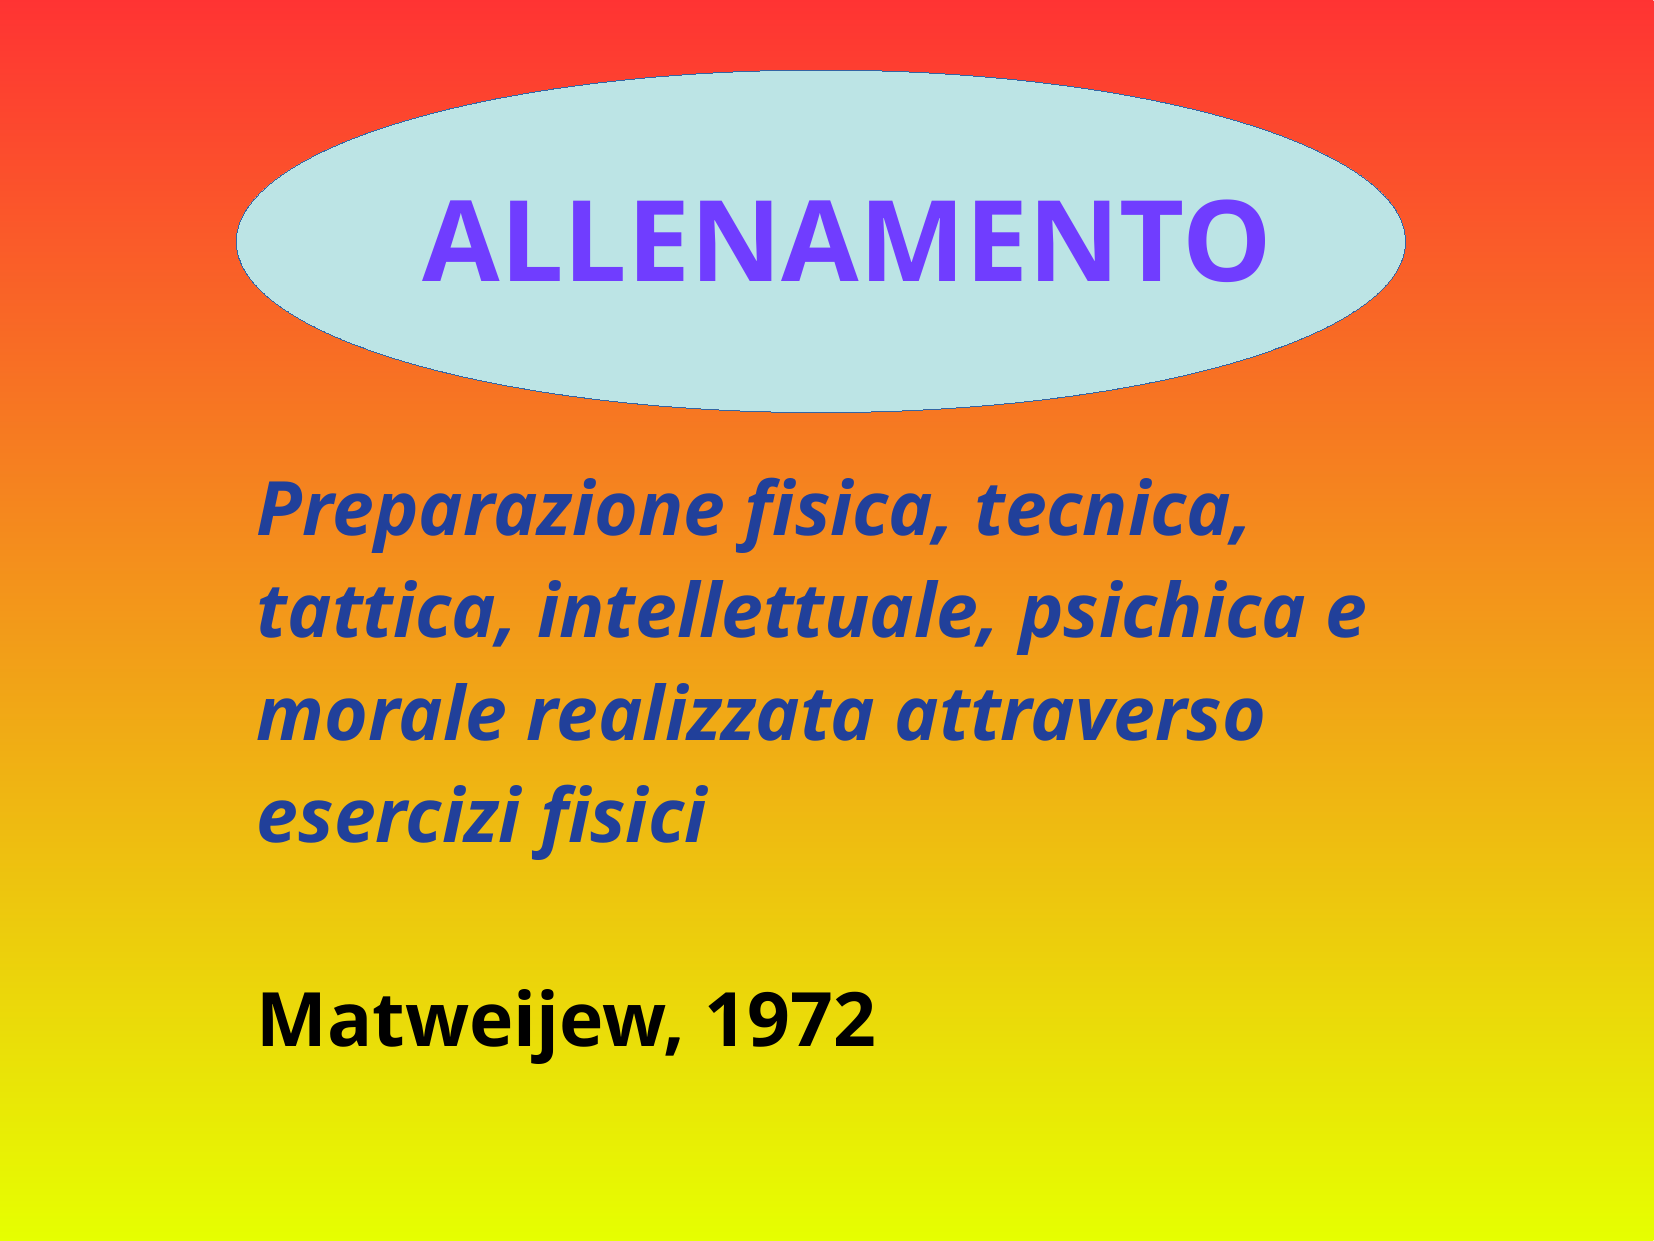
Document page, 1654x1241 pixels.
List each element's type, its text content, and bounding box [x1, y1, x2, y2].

text_box [236, 217, 242, 266]
text_box ALLENAMENTO Preparazione fisica, tecnica, tattica, intellettuale, psichica e morale realizzata attraverso esercizi fisici Matweijew, 1972 [242, 153, 1453, 1241]
text_box [319, 70, 1322, 153]
